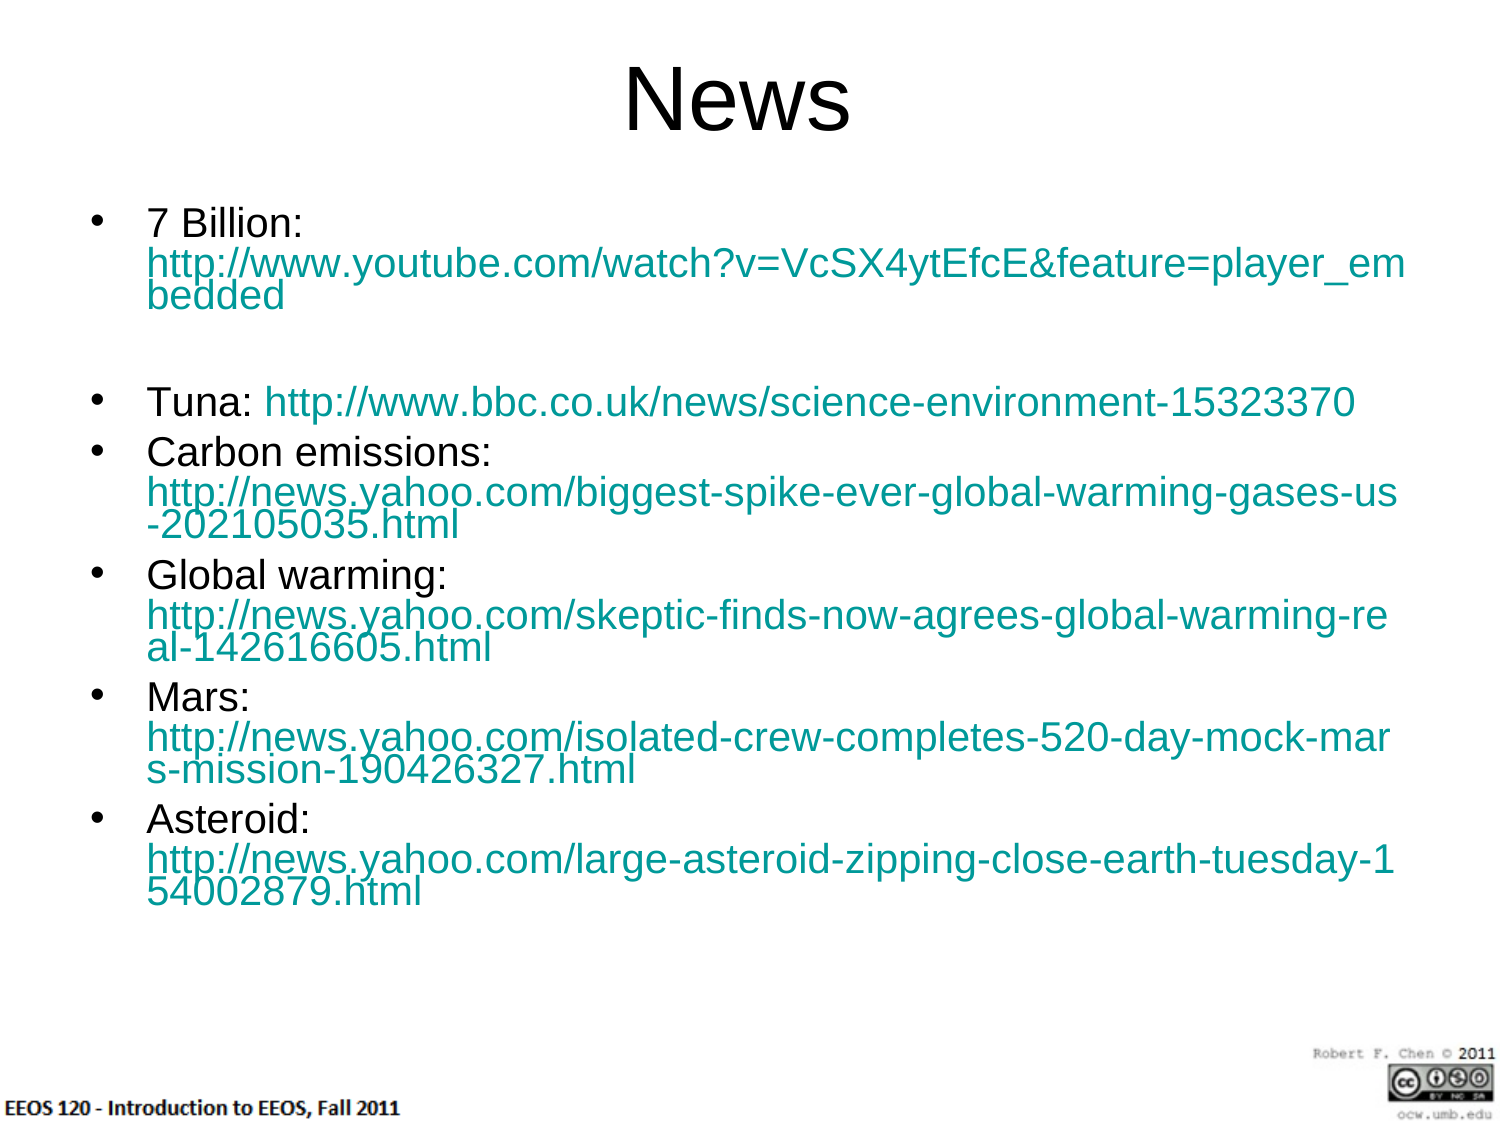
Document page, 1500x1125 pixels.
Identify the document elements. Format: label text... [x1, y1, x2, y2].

picture [1304, 1042, 1500, 1125]
list 7 Billion: http://www.youtube.com/watch?v=VcSX4ytEfcE&feature=player_embedded Tuna: http://www.bbc.co.uk/news/science-environment-15323370 Carbon emissions: http://news.yahoo.com/biggest-spike-ever-global-warming-gases-us-202105035.html Global warming: http://news.yahoo.com/skeptic-finds-now-agrees-global-warming-real-142616605.html Mars: http://news.yahoo.com/isolated-crew-completes-520-day-mock-mars-mission-190426327.html Asteroid: http://news.yahoo.com/large-asteroid-zipping-close-earth-tuesday-154002879.html [75, 137, 1426, 1045]
title News [62, 0, 1413, 188]
picture [0, 1090, 405, 1125]
